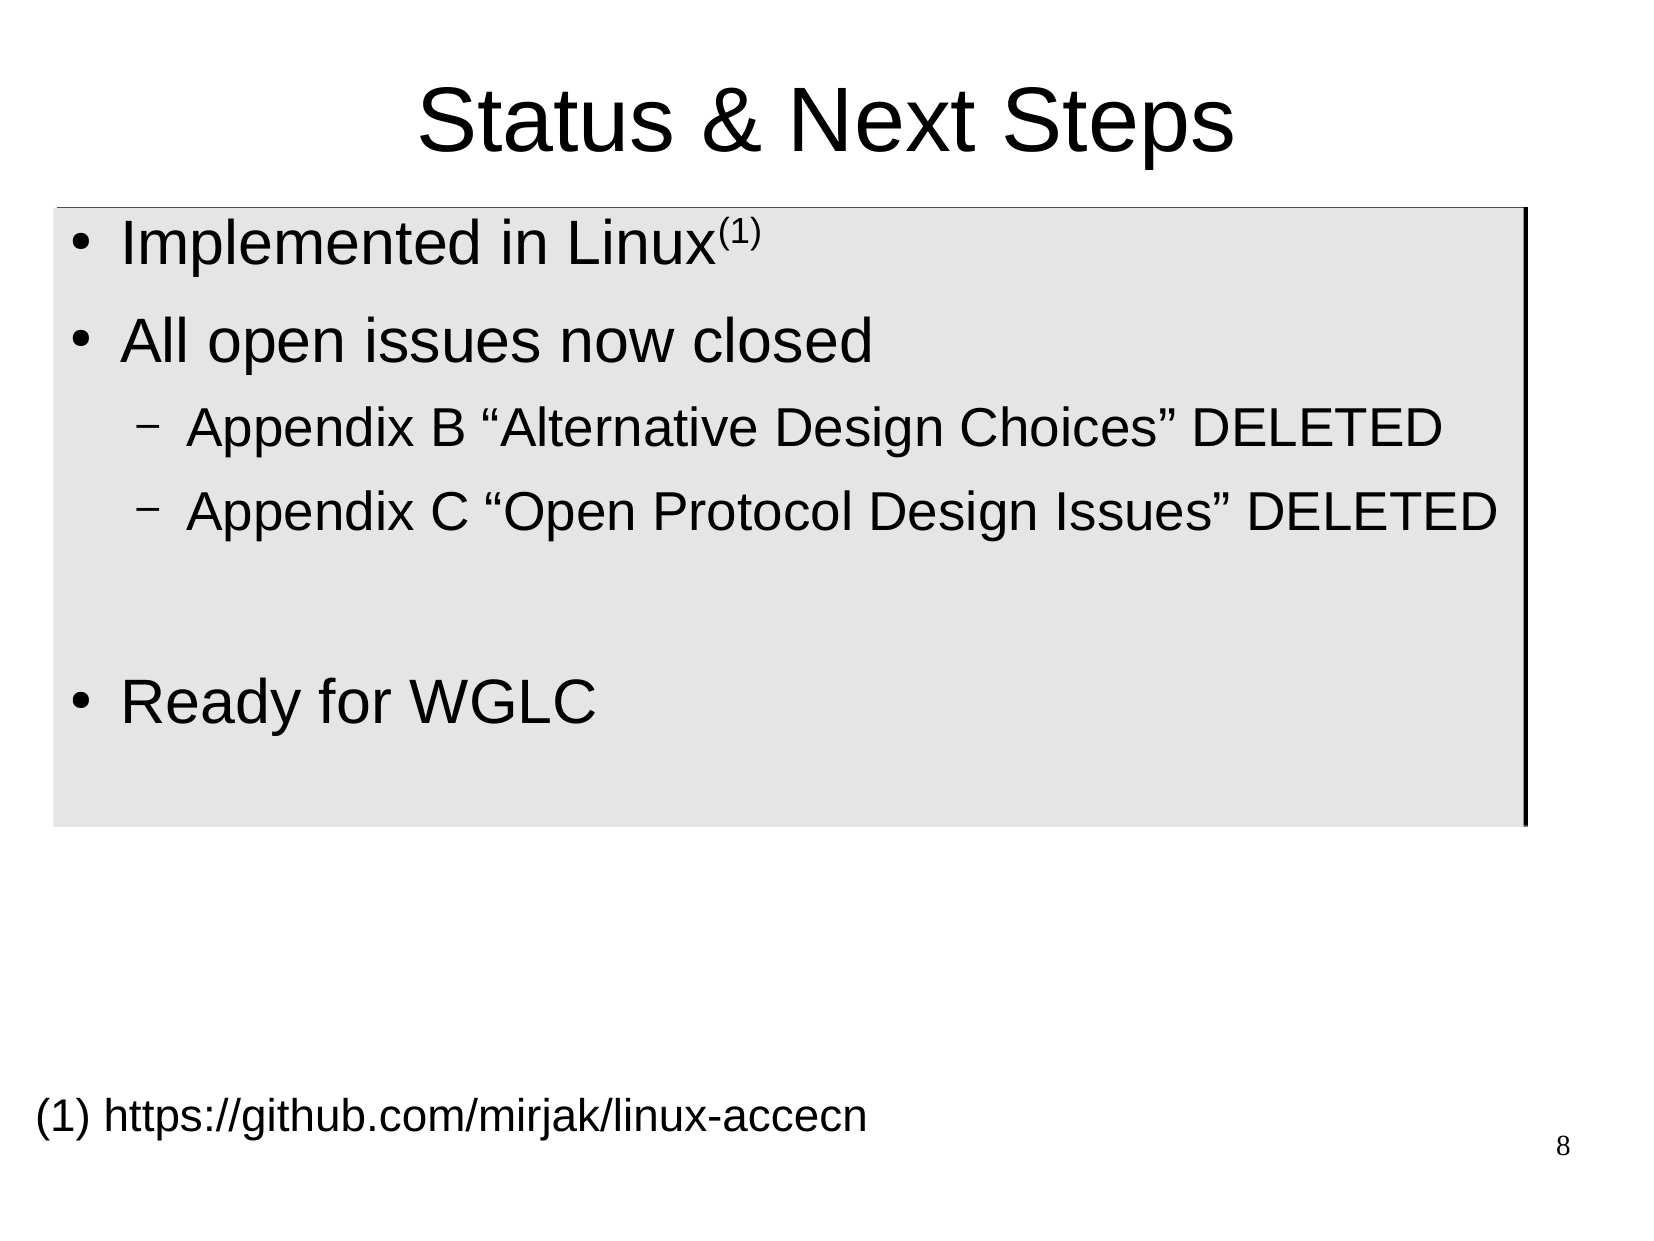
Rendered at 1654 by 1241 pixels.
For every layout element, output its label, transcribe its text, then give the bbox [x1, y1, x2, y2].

text_box https://github.com/mirjak/linux-accecn [20, 1082, 1288, 1159]
title Status & Next Steps [82, 49, 1571, 189]
list Implemented in Linux(1) All open issues now closed Appendix B “Alternative Design Choices” DELETED Appendix C “Open Protocol Design Issues” DELETED Ready for WGLC [53, 207, 1524, 827]
